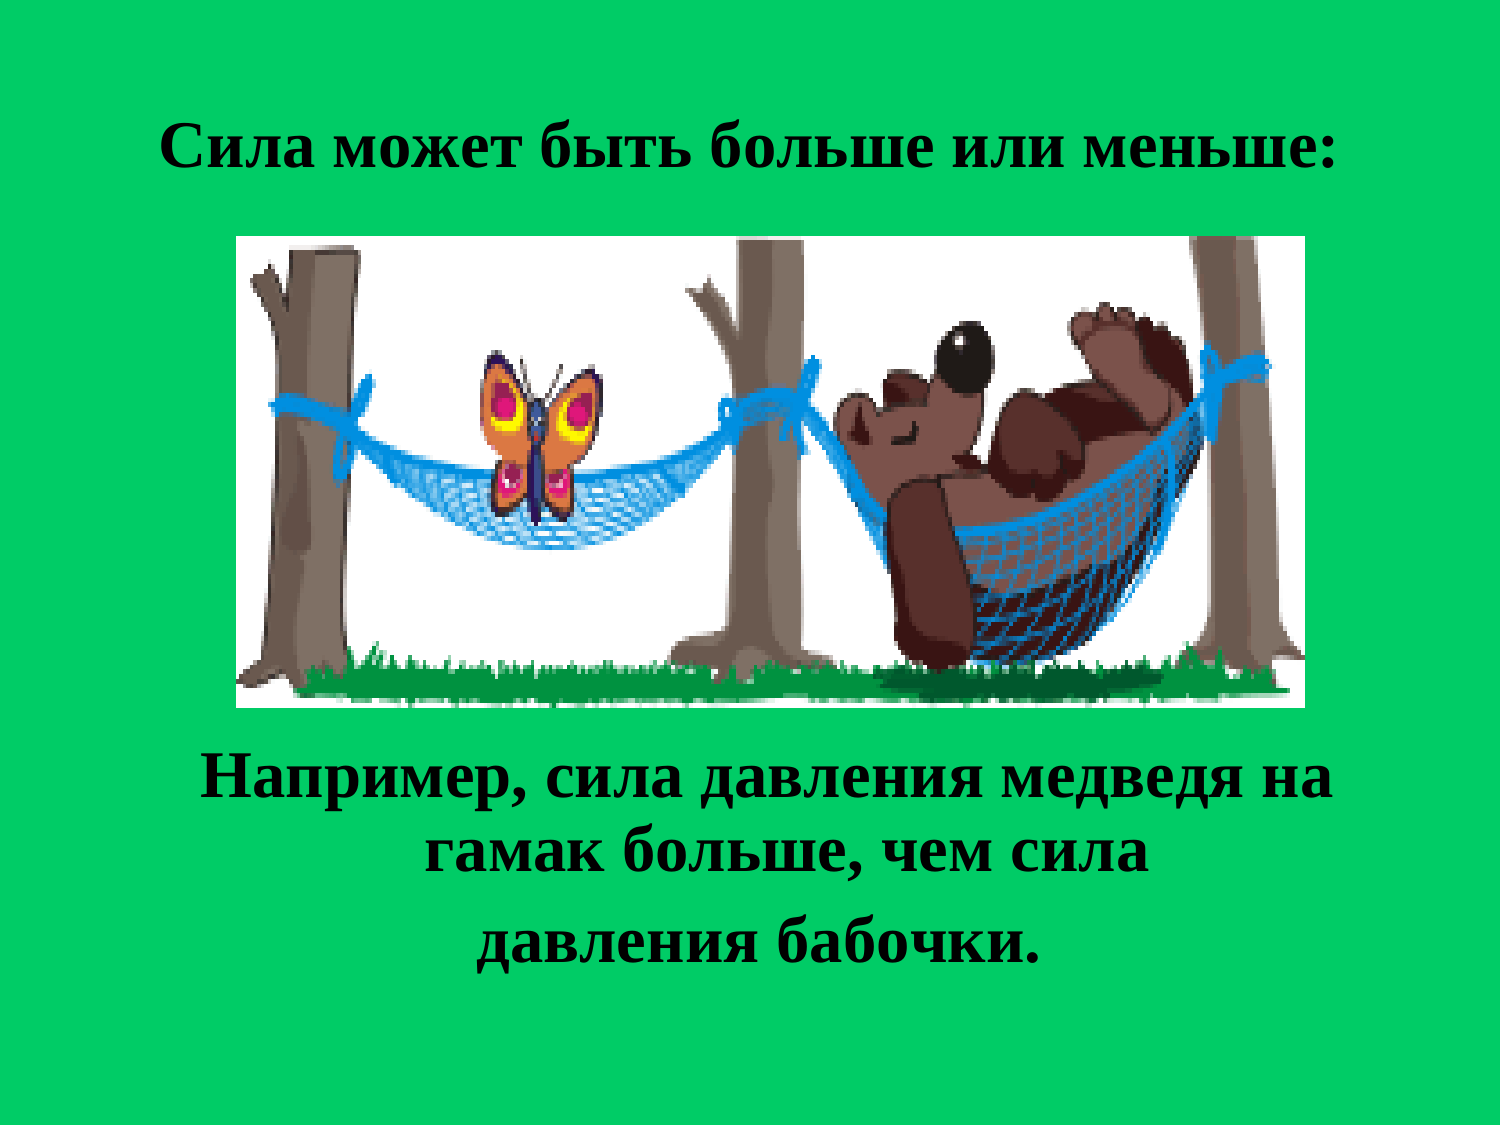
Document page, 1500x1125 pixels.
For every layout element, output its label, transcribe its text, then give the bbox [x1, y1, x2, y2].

picture [236, 236, 1305, 708]
list Например, сила давления медведя на гамак больше, чем сила давления бабочки. [147, 738, 1388, 1070]
title Сила может быть больше или меньше: [112, 66, 1388, 224]
